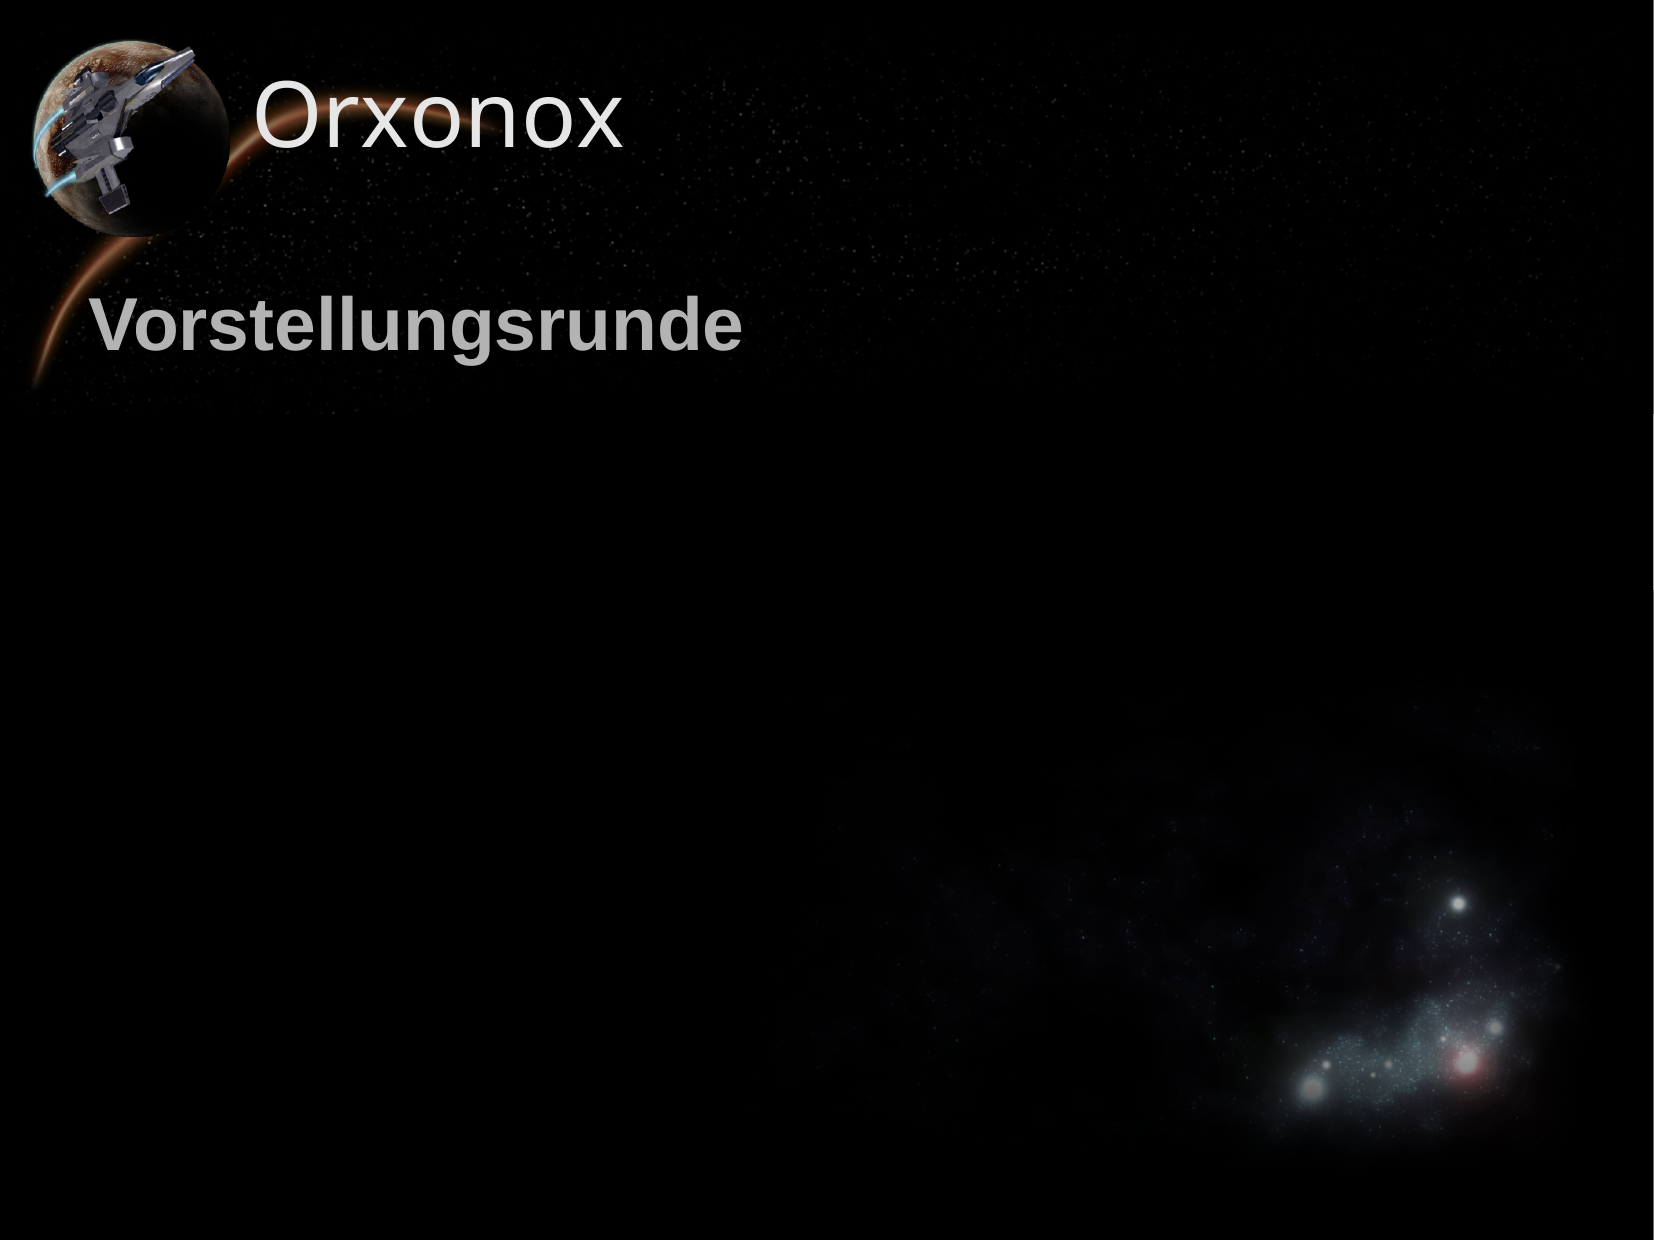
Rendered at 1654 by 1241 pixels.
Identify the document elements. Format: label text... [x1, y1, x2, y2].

picture [0, 0, 1654, 521]
picture [644, 590, 1654, 1240]
title Vorstellungsrunde [88, 265, 1577, 384]
